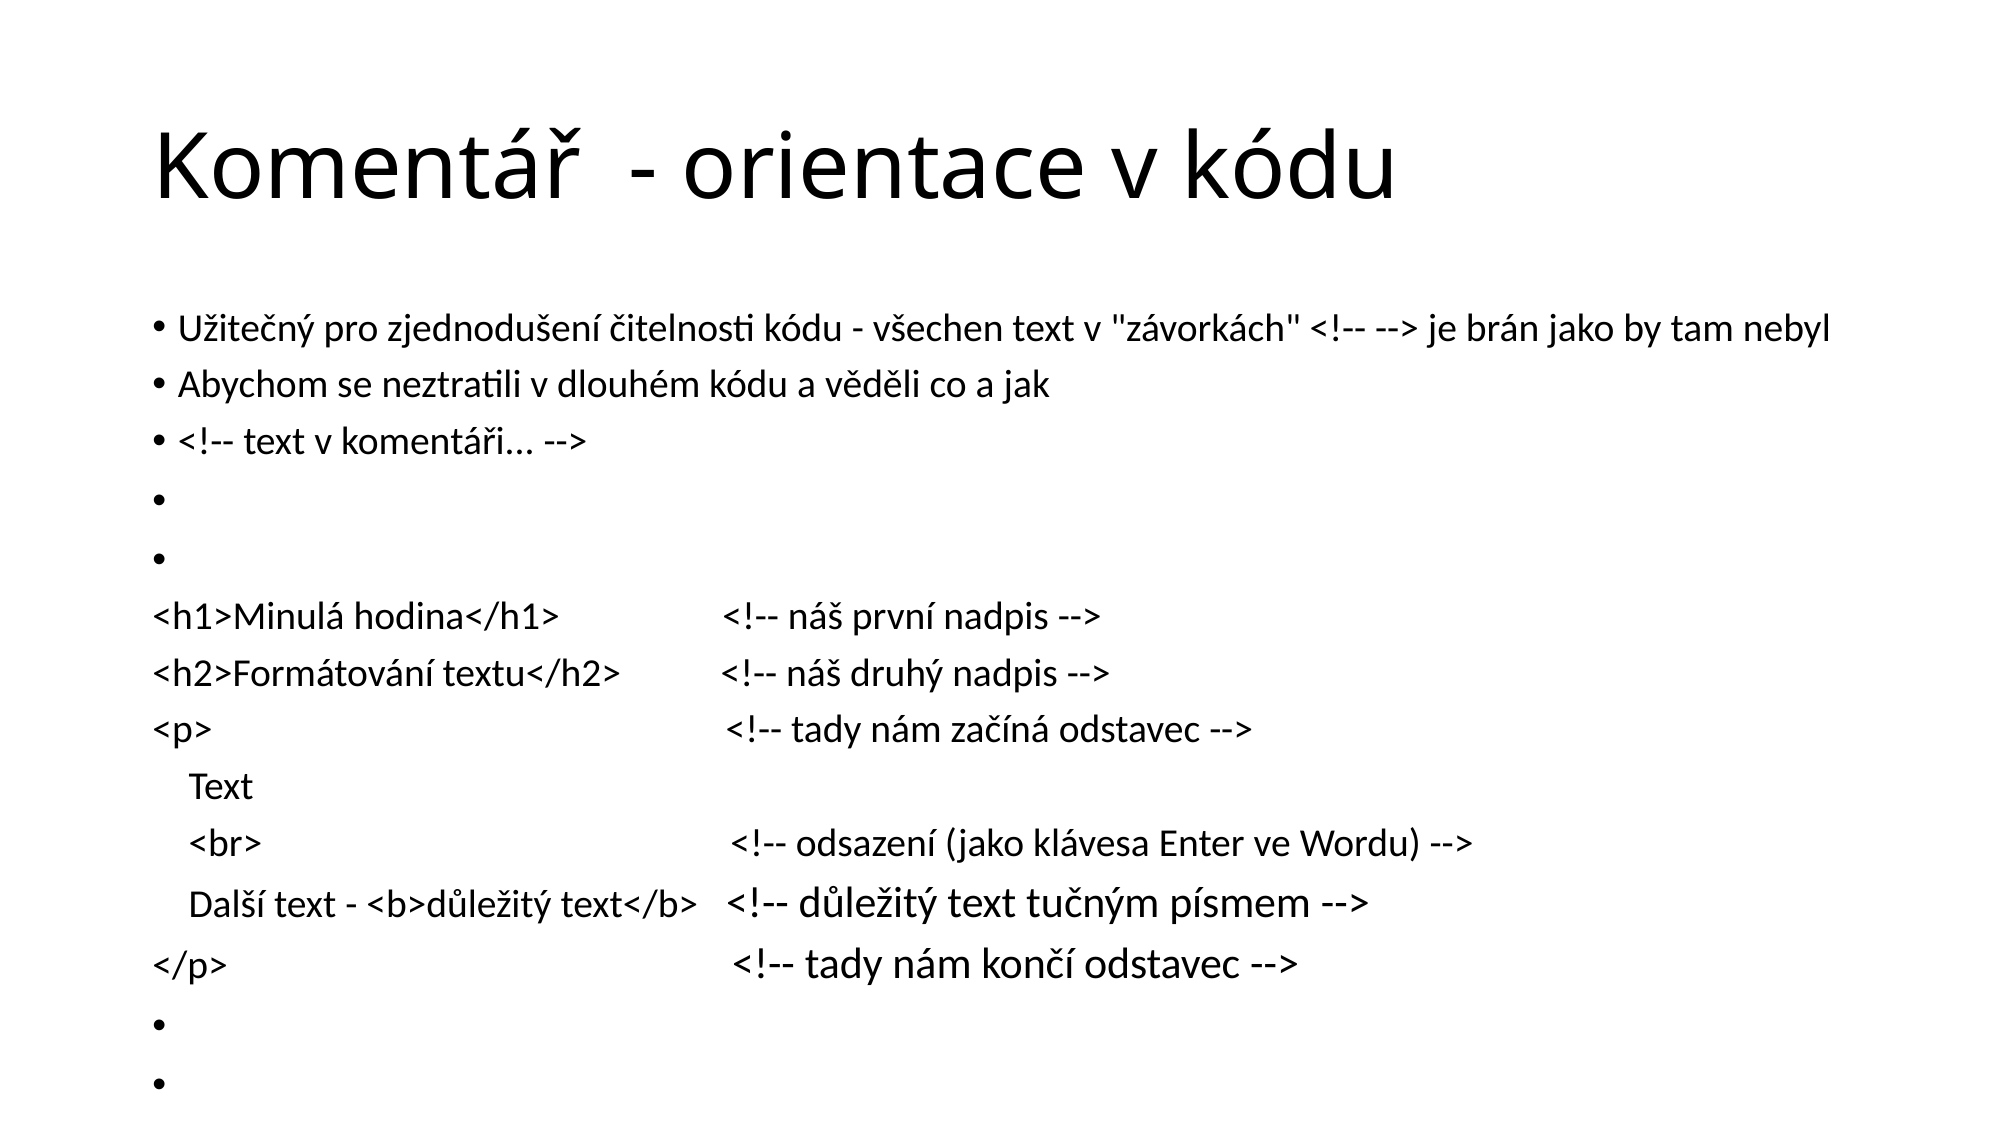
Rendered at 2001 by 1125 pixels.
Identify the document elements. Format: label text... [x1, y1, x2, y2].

list Užitečný pro zjednodušení čitelnosti kódu - všechen text v "závorkách" <!-- --> je brán jako by tam nebyl Abychom se neztratili v dlouhém kódu a věděli co a jak <!-- text v komentáři... --> <h1>Minulá hodina</h1> <!-- náš první nadpis --> <h2>Formátování textu</h2> <!-- náš druhý nadpis --> <p> <!-- tady nám začíná odstavec --> Text <br> <!-- odsazení (jako klávesa Enter ve Wordu) --> Další text - <b>důležitý text</b> <!-- důležitý text tučným písmem --> </p> <!-- tady nám končí odstavec --> [137, 299, 1863, 1014]
title Komentář - orientace v kódu [137, 59, 1863, 278]
